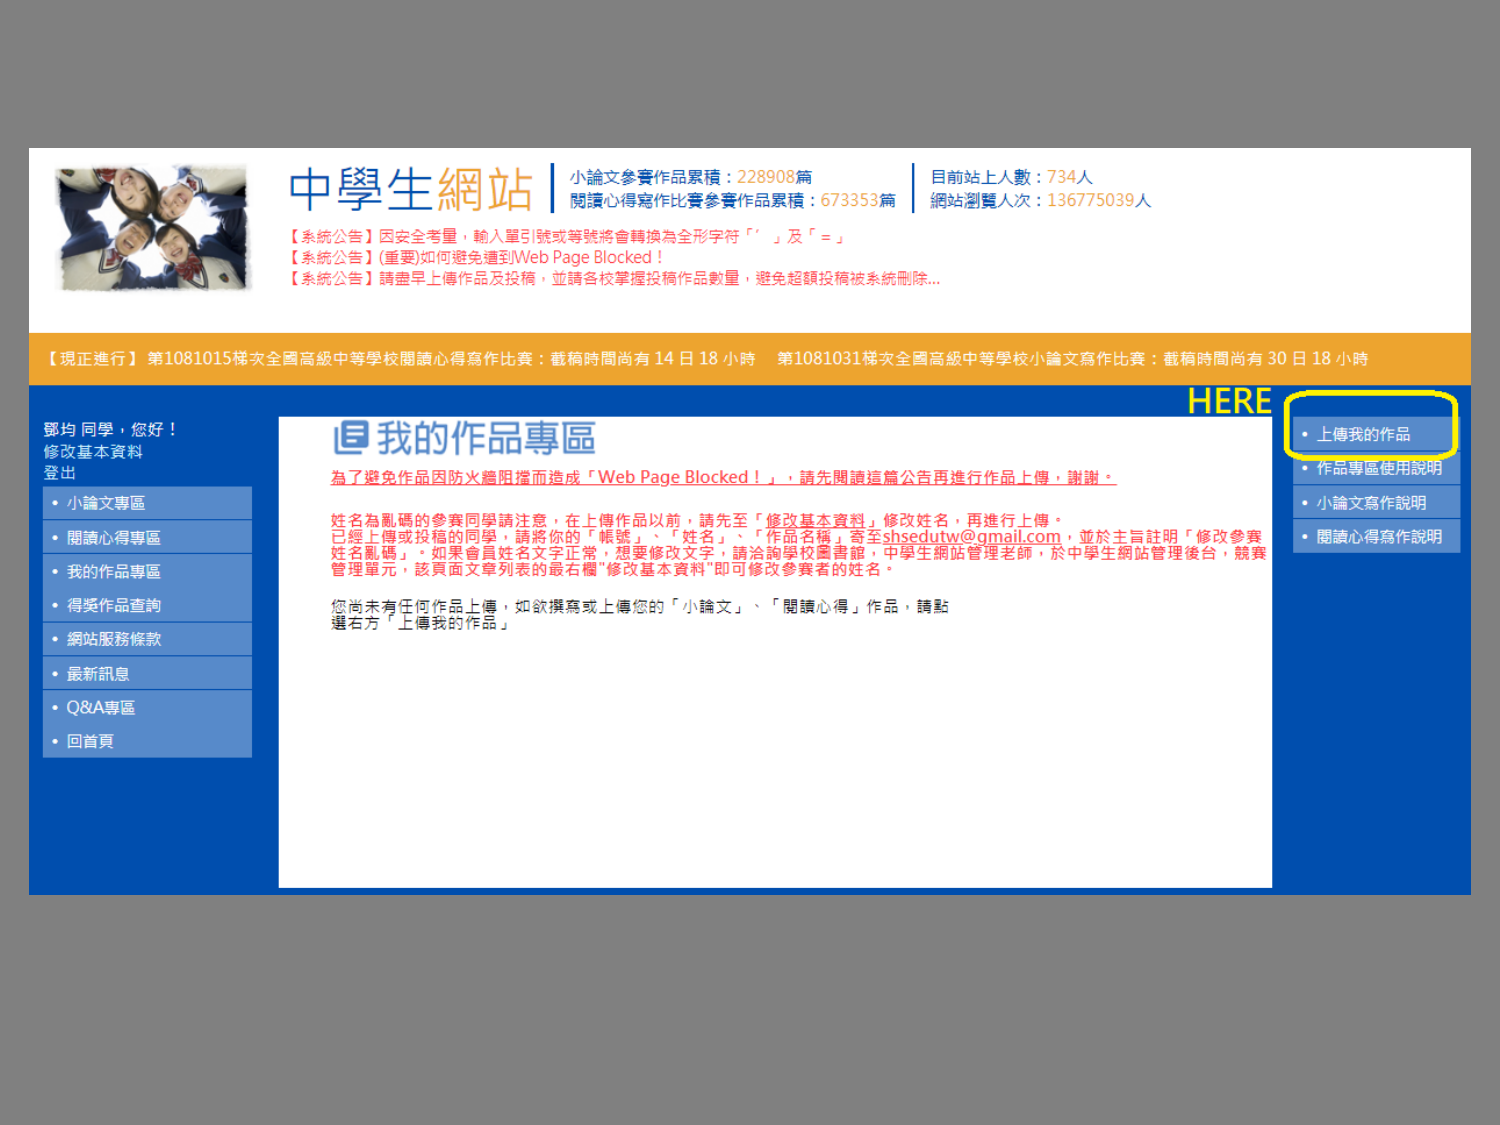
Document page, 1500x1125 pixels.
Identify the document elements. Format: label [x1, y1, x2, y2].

picture [29, 148, 1471, 895]
